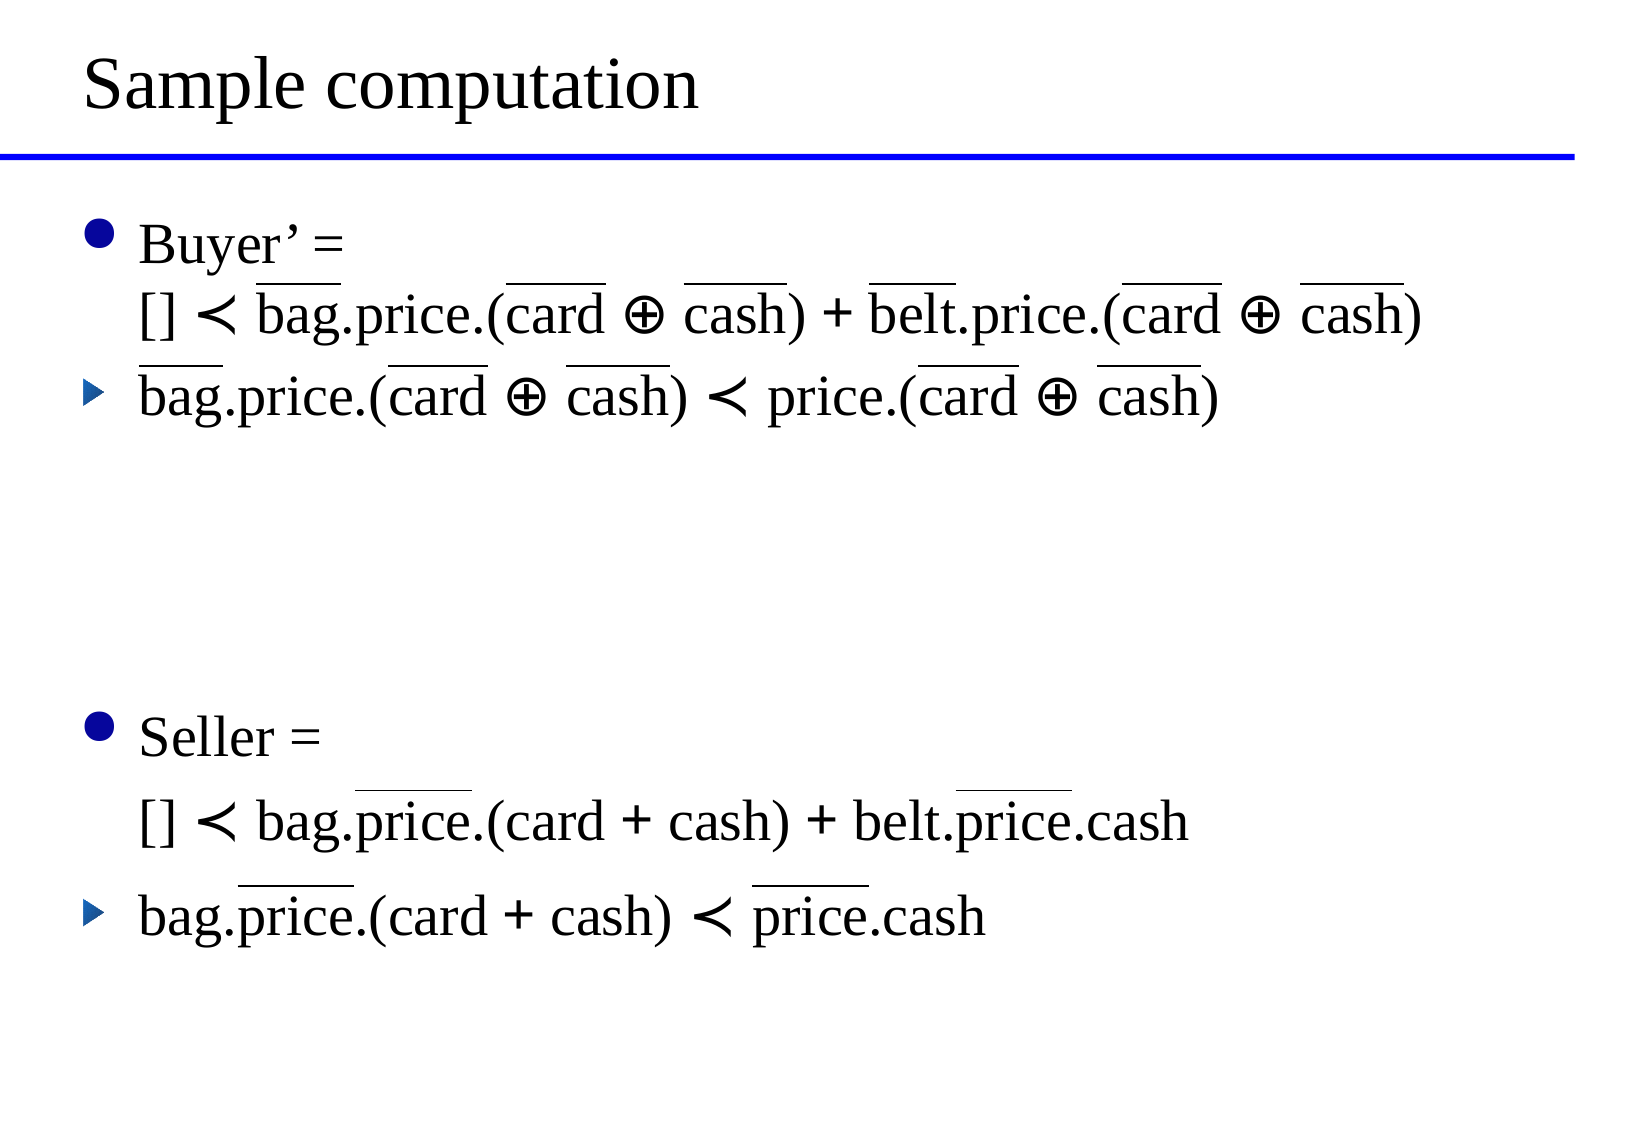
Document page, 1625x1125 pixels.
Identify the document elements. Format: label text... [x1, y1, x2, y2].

title Sample computation [67, 27, 1544, 131]
list Buyer’ = [] ≺ bag.price.(card ⊕ cash) + belt.price.(card ⊕ cash) bag.price.(card ⊕ cash) ≺ price.(card ⊕ cash) Seller = [] ≺ bag.price.(card + cash) + belt.price.cash bag.price.(card + cash) ≺ price.cash [67, 198, 1478, 1061]
